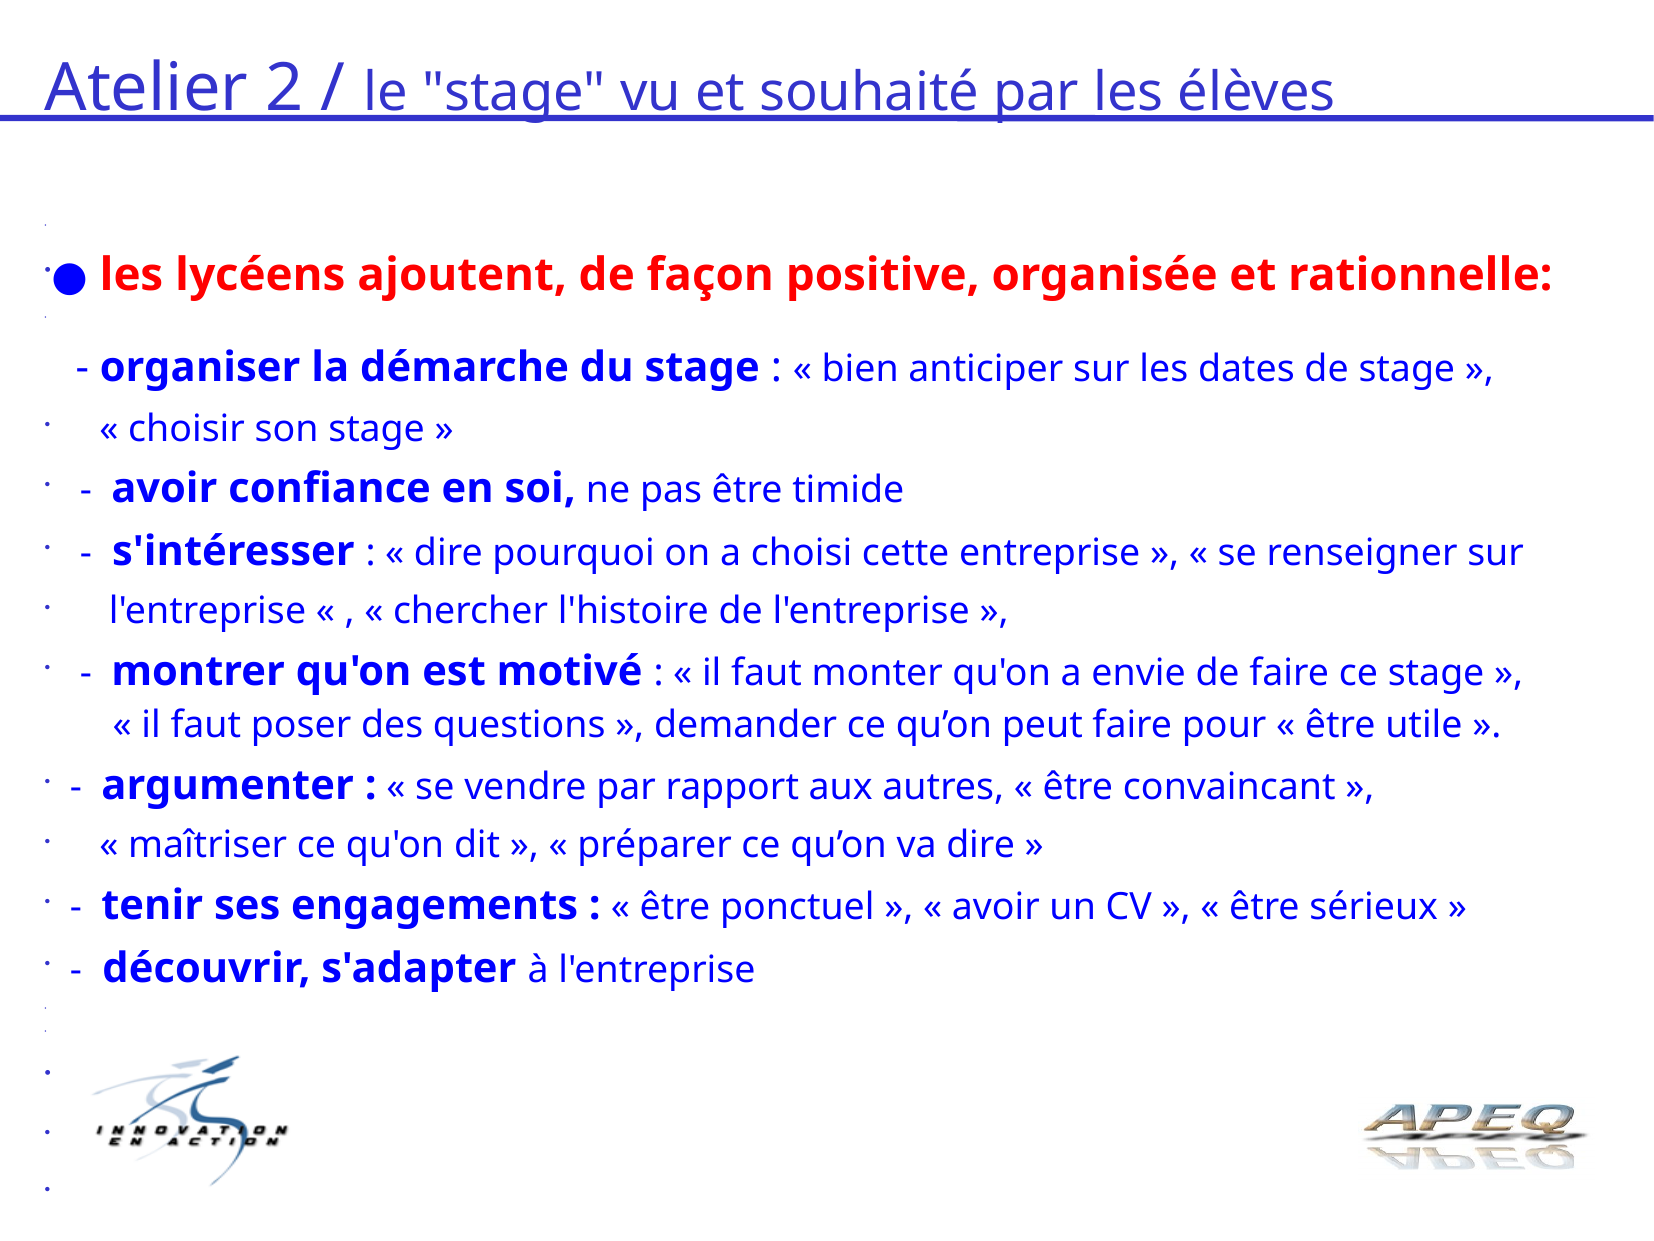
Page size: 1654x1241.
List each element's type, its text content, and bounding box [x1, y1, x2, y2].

picture [29, 1033, 384, 1221]
picture [1336, 1074, 1597, 1181]
text_box ● les lycéens ajoutent, de façon positive, organisée et rationnelle: - organiser la démarche du stage : « bien anticiper sur les dates de stage », « choisir son stage » - avoir confiance en soi, ne pas être timide - s'intéresser : « dire pourquoi on a choisi cette entreprise », « se renseigner sur l'entreprise « , « chercher l'histoire de l'entreprise », - montrer qu'on est motivé : « il faut monter qu'on a envie de faire ce stage », « il faut poser des questions », demander ce qu’on peut faire pour « être utile ». - argumenter : « se vendre par rapport aux autres, « être convaincant », « maîtriser ce qu'on dit », « préparer ce qu’on va dire » - tenir ses engagements : « être ponctuel », « avoir un CV », « être sérieux » - découvrir, s'adapter à l'entreprise [29, 147, 1595, 1093]
text_box Atelier 2 / le "stage" vu et souhaité par les élèves [29, 0, 1654, 115]
